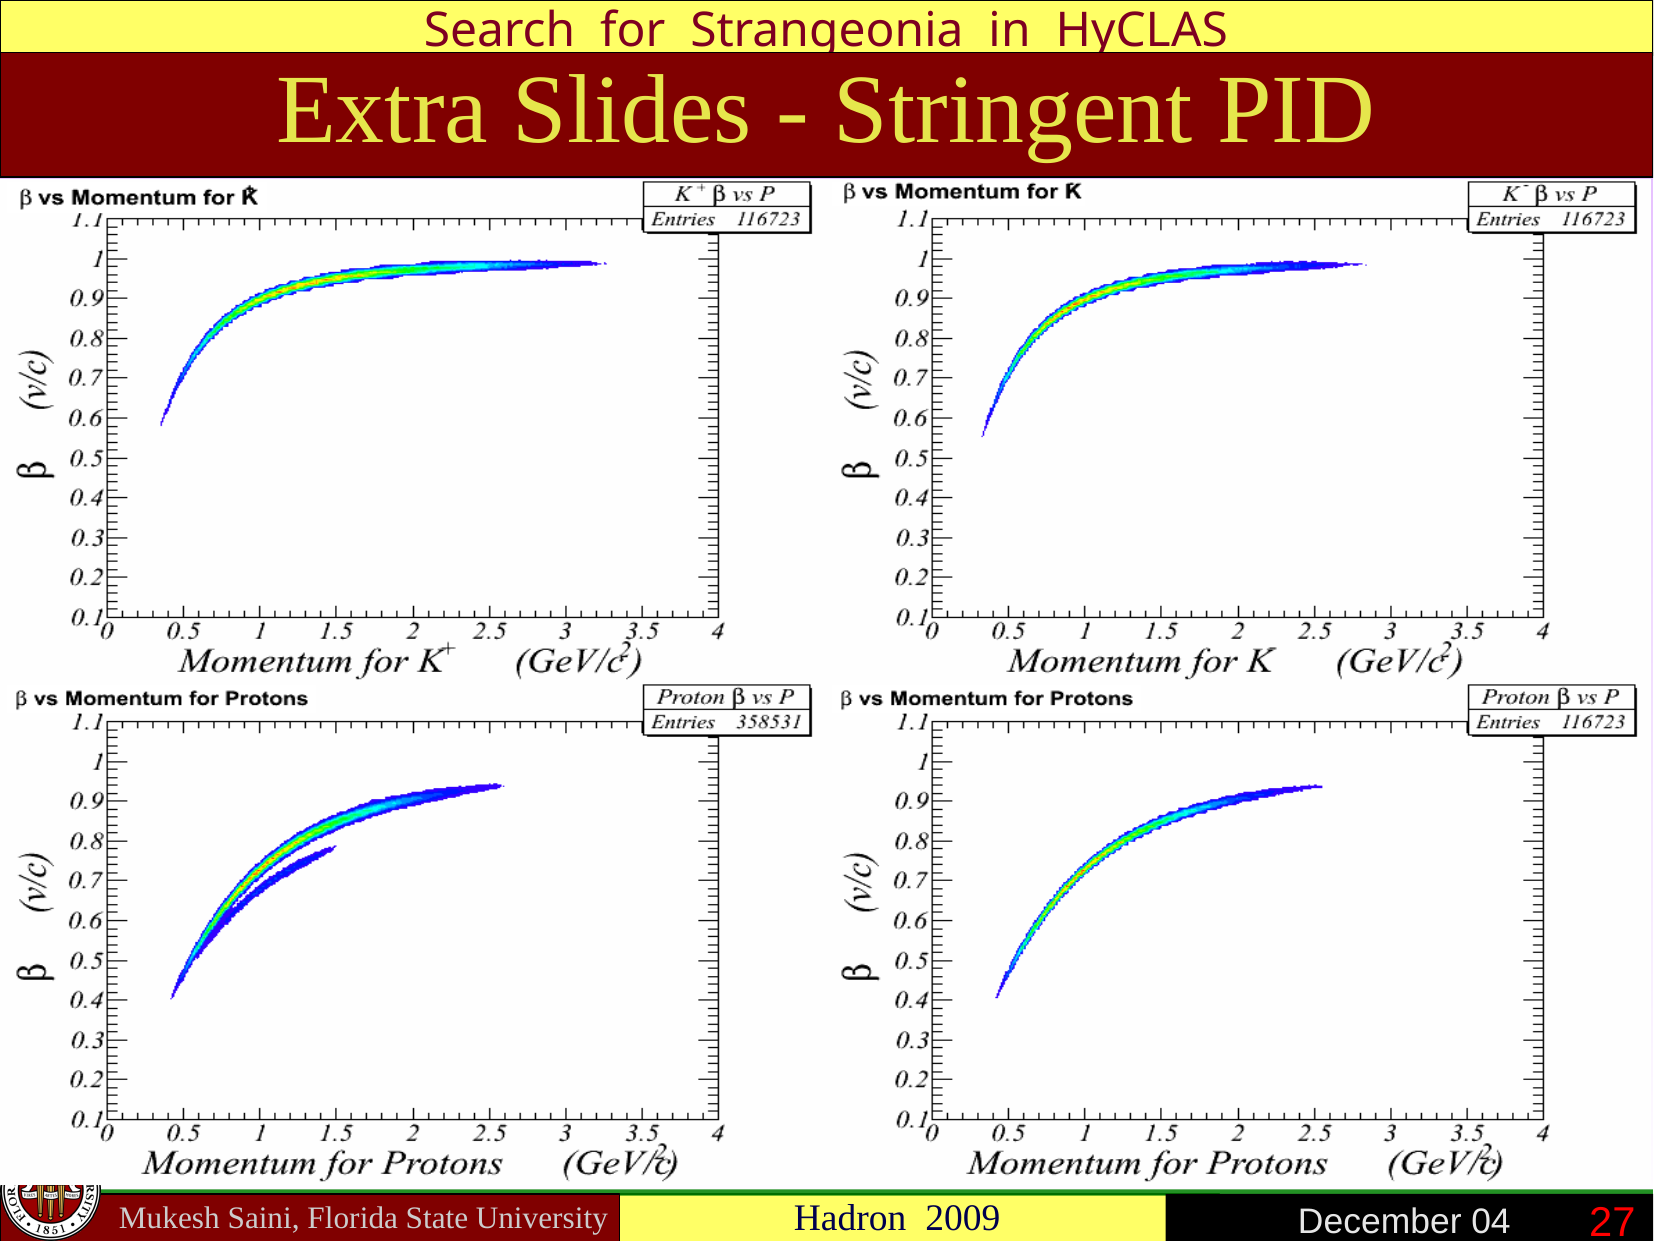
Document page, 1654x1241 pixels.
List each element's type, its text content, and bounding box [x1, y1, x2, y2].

picture [0, 179, 1651, 1241]
text_box Extra Slides - Stringent PID [261, 48, 1392, 172]
